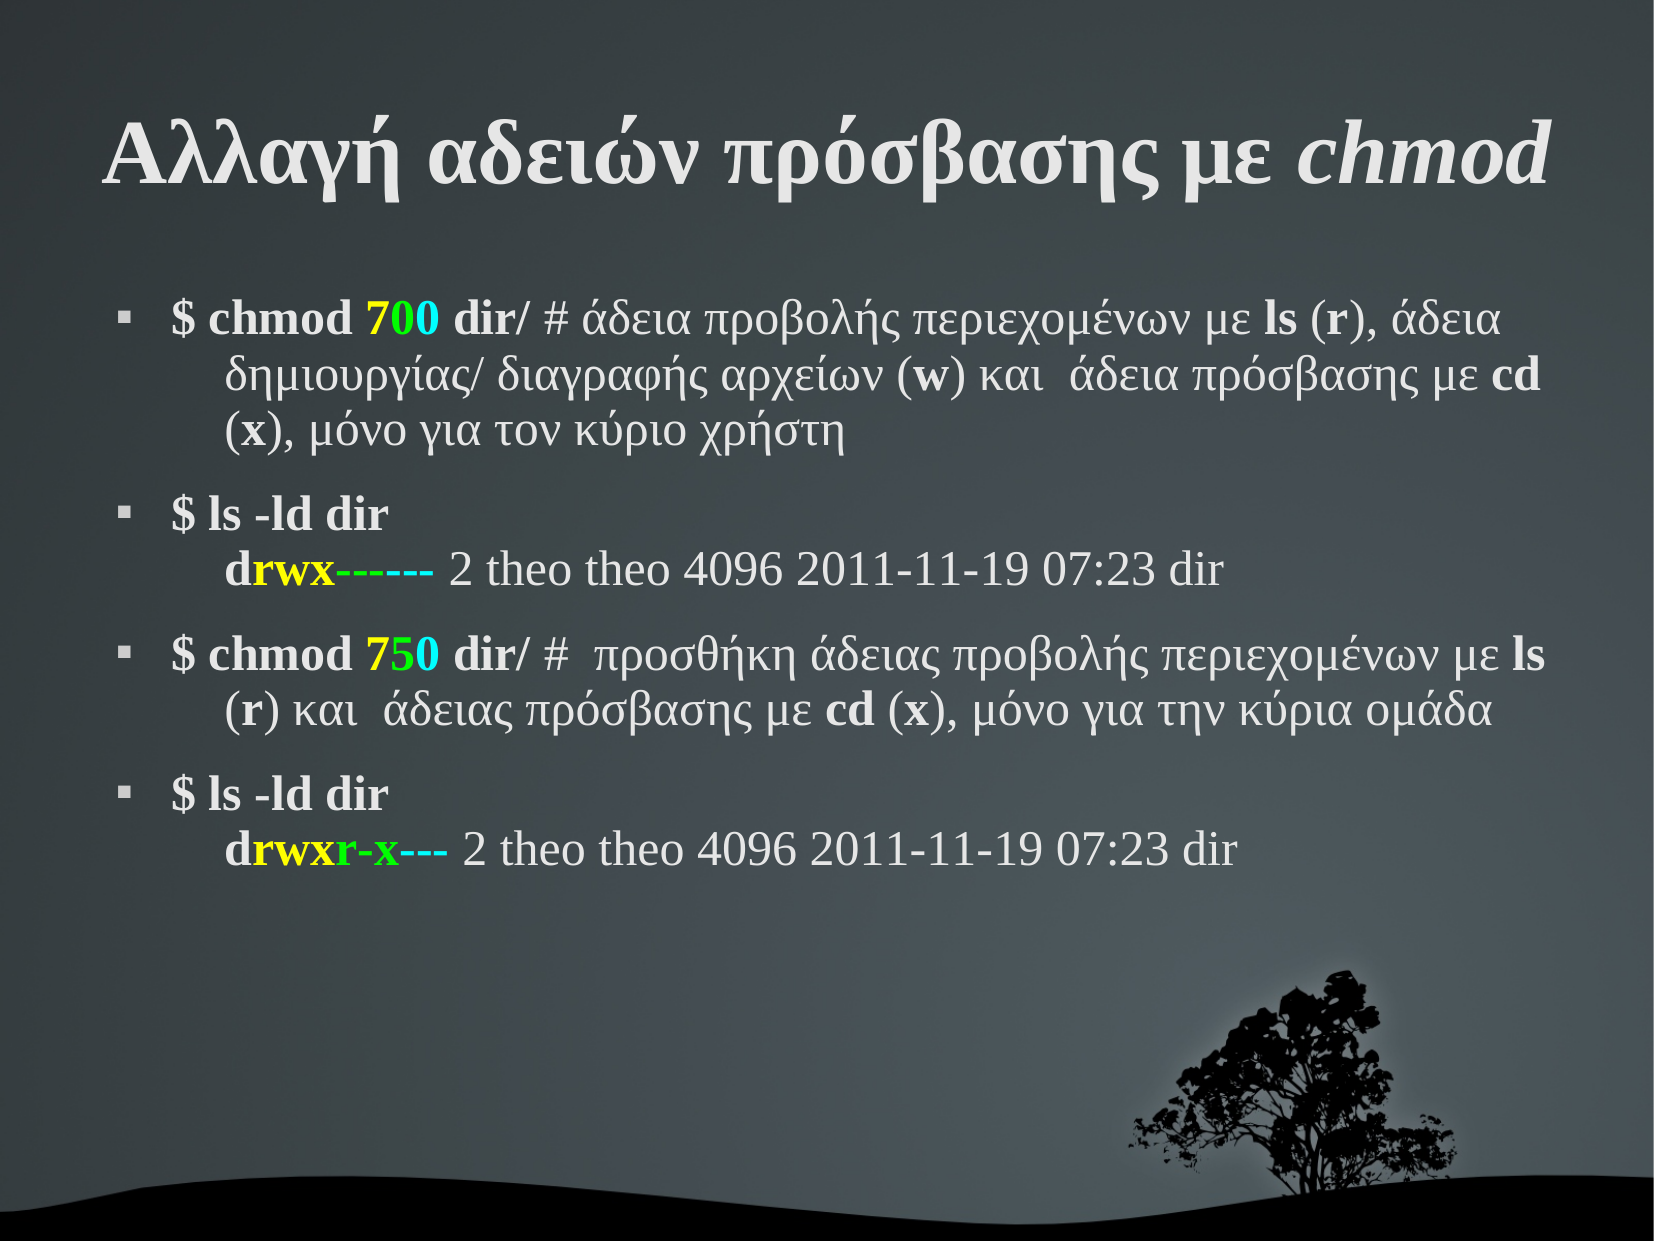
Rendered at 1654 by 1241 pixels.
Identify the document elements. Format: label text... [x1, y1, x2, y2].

picture [0, 0, 1654, 1241]
title Αλλαγή αδειών πρόσβασης με chmod [82, 49, 1571, 257]
list $ chmod 700 dir/ # άδεια προβολής περιεχομένων με ls (r), άδεια δημιουργίας/ διαγραφής αρχείων (w) και άδεια πρόσβασης με cd (x), μόνο για τον κύριο χρήστη $ ls -ld dir drwx------ 2 theo theo 4096 2011-11-19 07:23 dir $ chmod 750 dir/ # προσθήκη άδειας προβολής περιεχομένων με ls (r) και άδειας πρόσβασης με cd (x), μόνο για την κύρια ομάδα $ ls -ld dir drwxr-x--- 2 theo theo 4096 2011-11-19 07:23 dir [82, 290, 1571, 1109]
